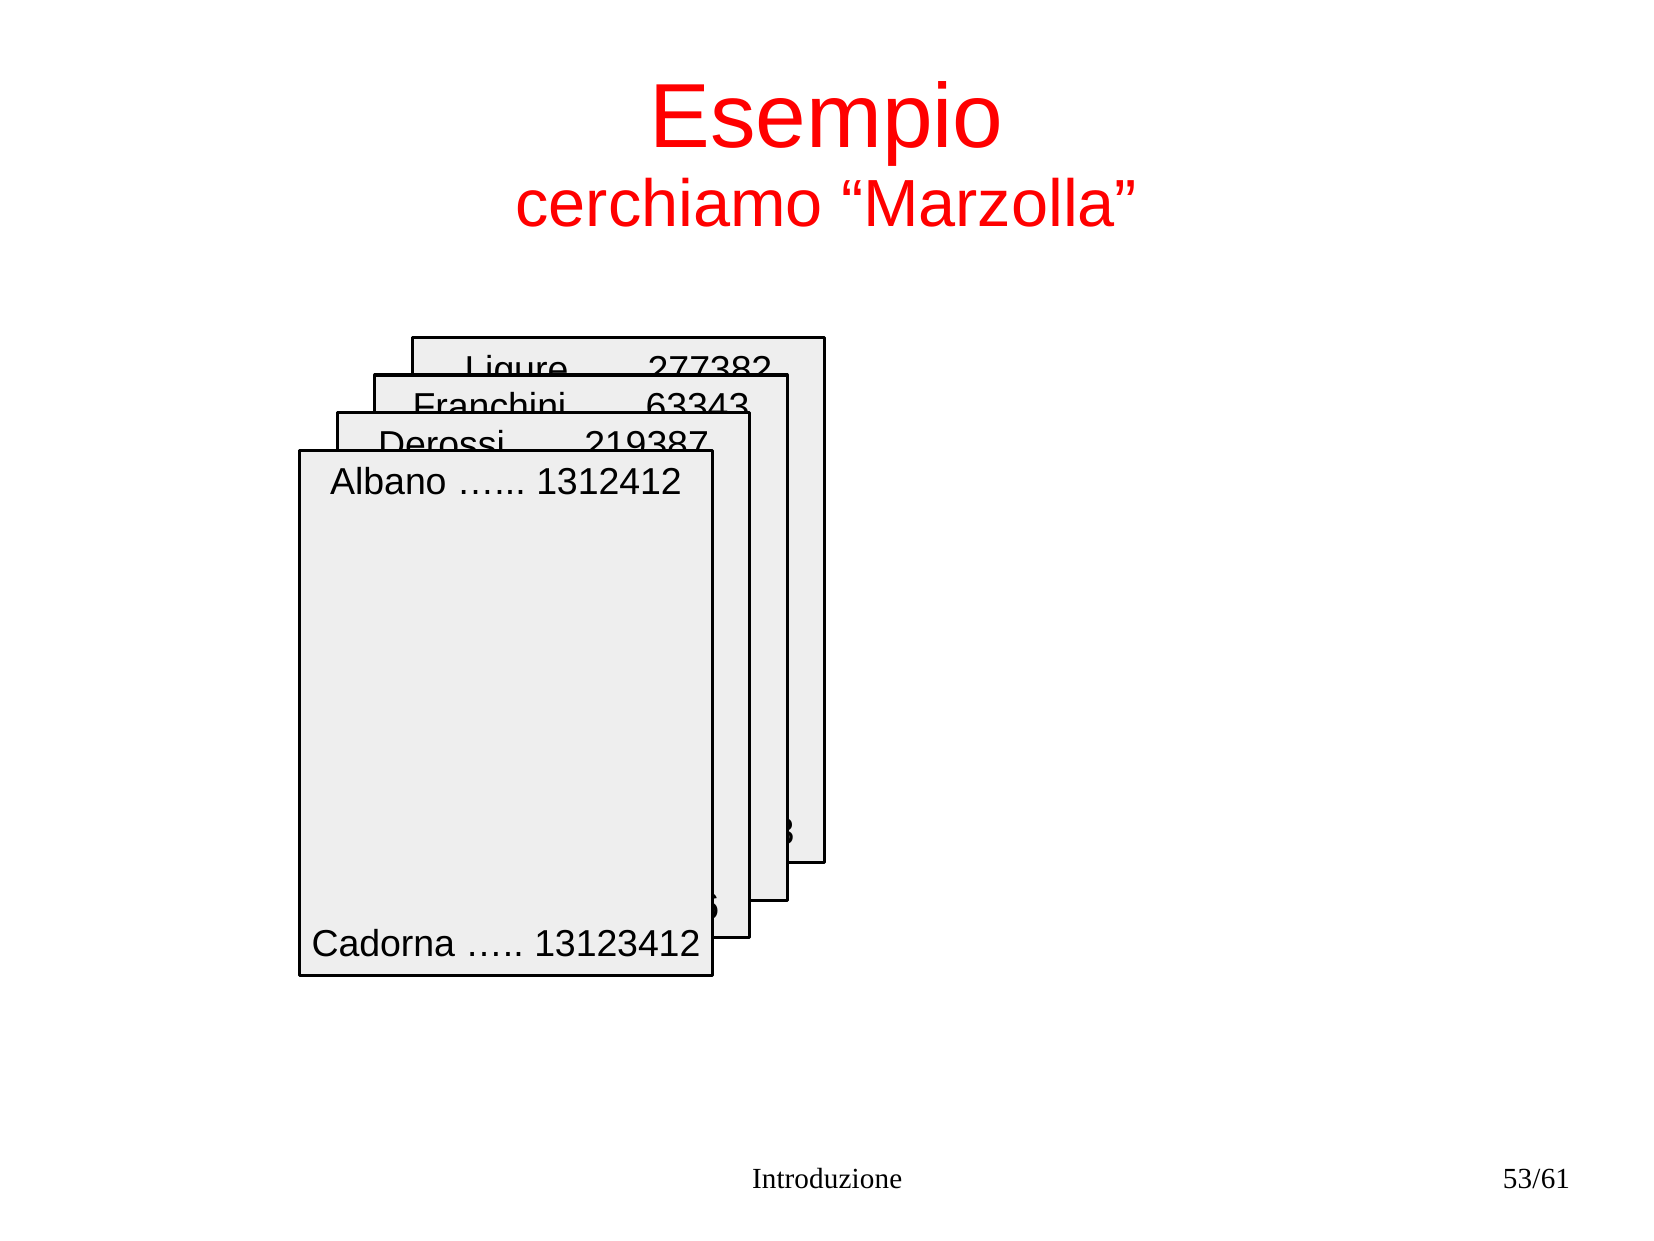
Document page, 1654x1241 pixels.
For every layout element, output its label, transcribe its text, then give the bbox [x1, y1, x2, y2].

text_box Derossi ….. 219387 Fortunati ….. 348726 [337, 412, 750, 938]
title Esempio cerchiamo “Marzolla” [82, 49, 1571, 257]
text_box Franchini ….. 63343 Gaiardo ... 7632554 [374, 375, 788, 901]
text_box Albano …... 1312412 Cadorna ….. 13123412 [299, 450, 713, 976]
text_box Ligure ….. 277382 Marotta ….. 7365263 [412, 337, 825, 863]
